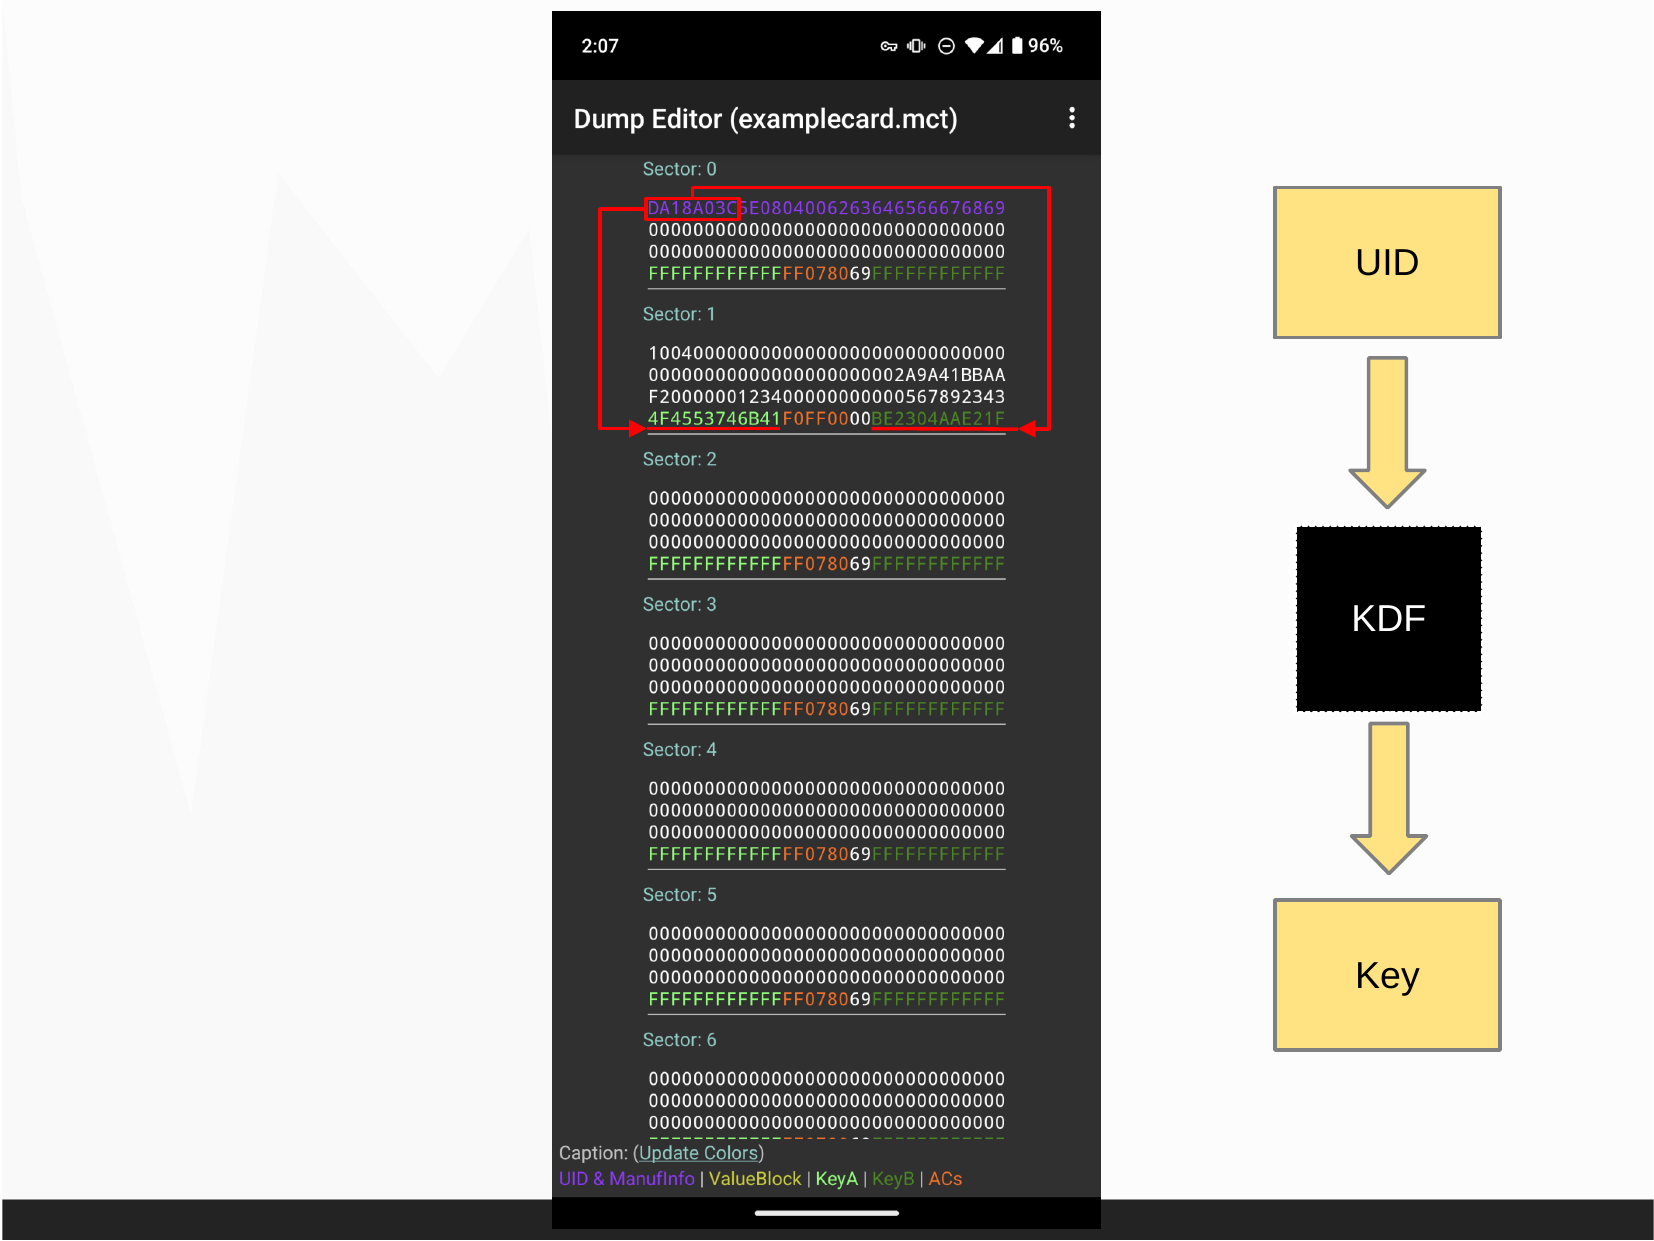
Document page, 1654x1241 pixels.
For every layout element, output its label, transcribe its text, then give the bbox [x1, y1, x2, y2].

picture [2, 0, 1654, 1241]
text_box [1351, 723, 1427, 874]
text_box UID [1275, 187, 1501, 338]
text_box KDF [1295, 524, 1483, 713]
text_box [1350, 357, 1426, 508]
text_box Key [1275, 900, 1501, 1051]
